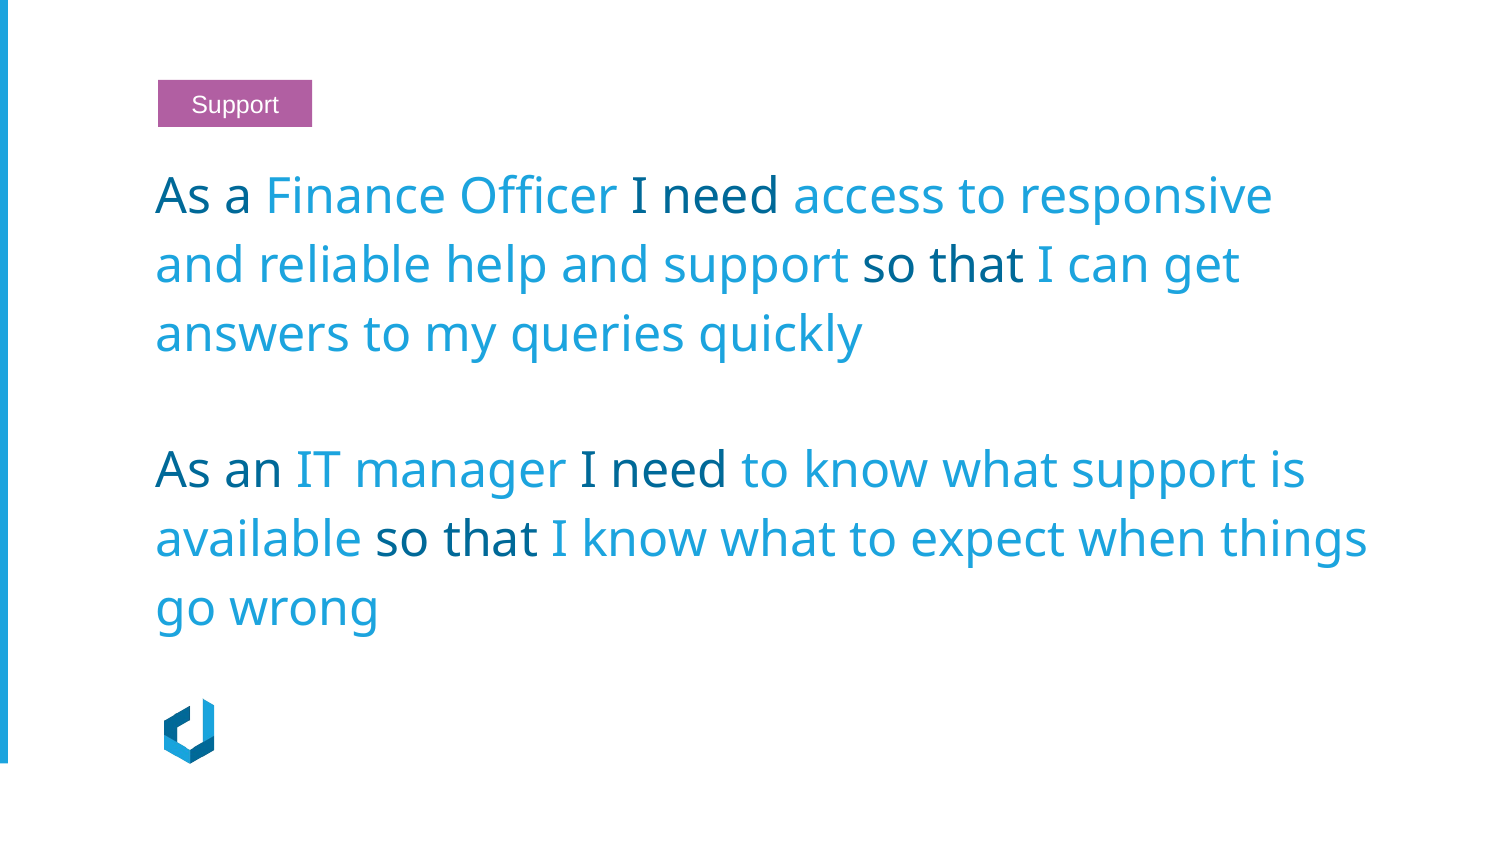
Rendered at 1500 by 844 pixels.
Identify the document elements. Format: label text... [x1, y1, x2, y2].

list As an IT manager I need to know what support is available so that I know what to expect when things go wrong [140, 413, 1390, 655]
text_box Support [158, 79, 313, 127]
picture [164, 698, 215, 764]
list As a Finance Officer I need access to responsive and reliable help and support so that I can get answers to my queries quickly [140, 139, 1390, 381]
